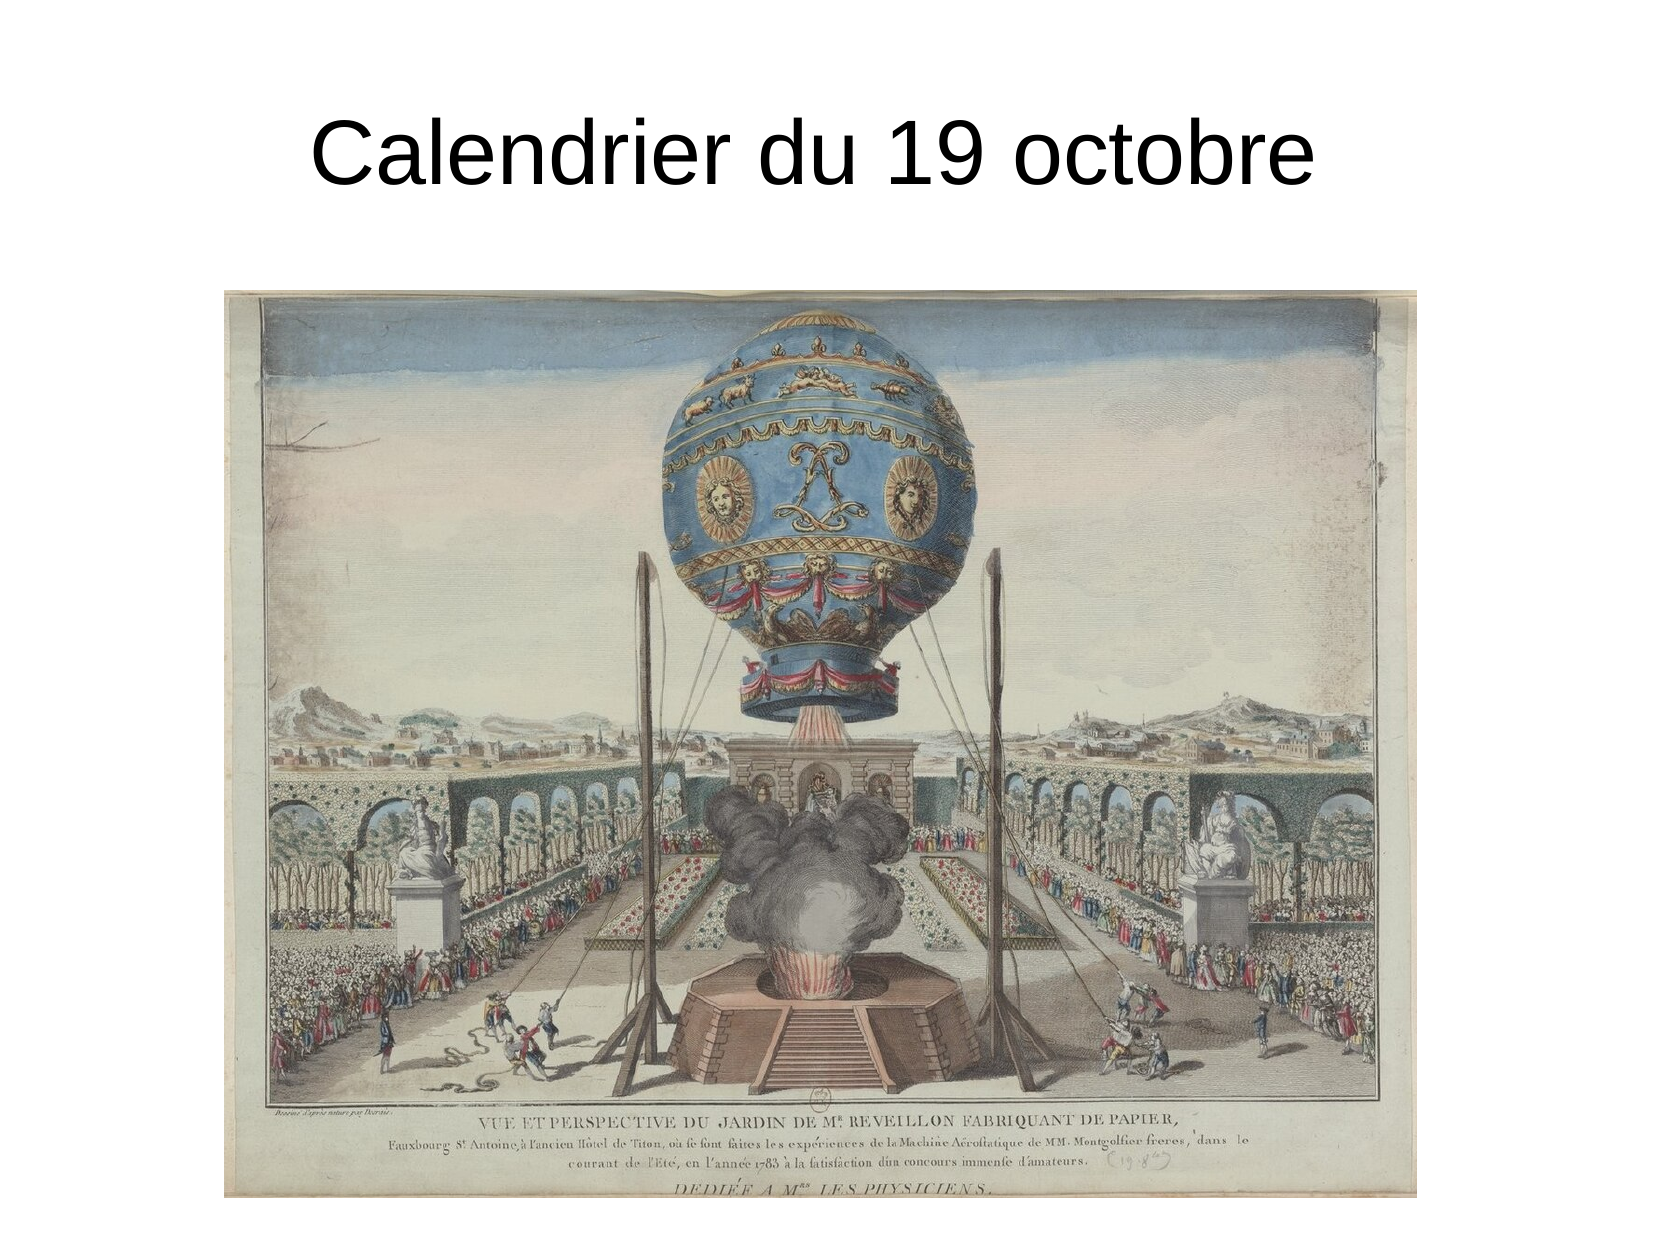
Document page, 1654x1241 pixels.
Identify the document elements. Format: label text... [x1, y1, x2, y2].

picture [224, 290, 1417, 1198]
title Calendrier du 19 octobre [82, 49, 1571, 257]
